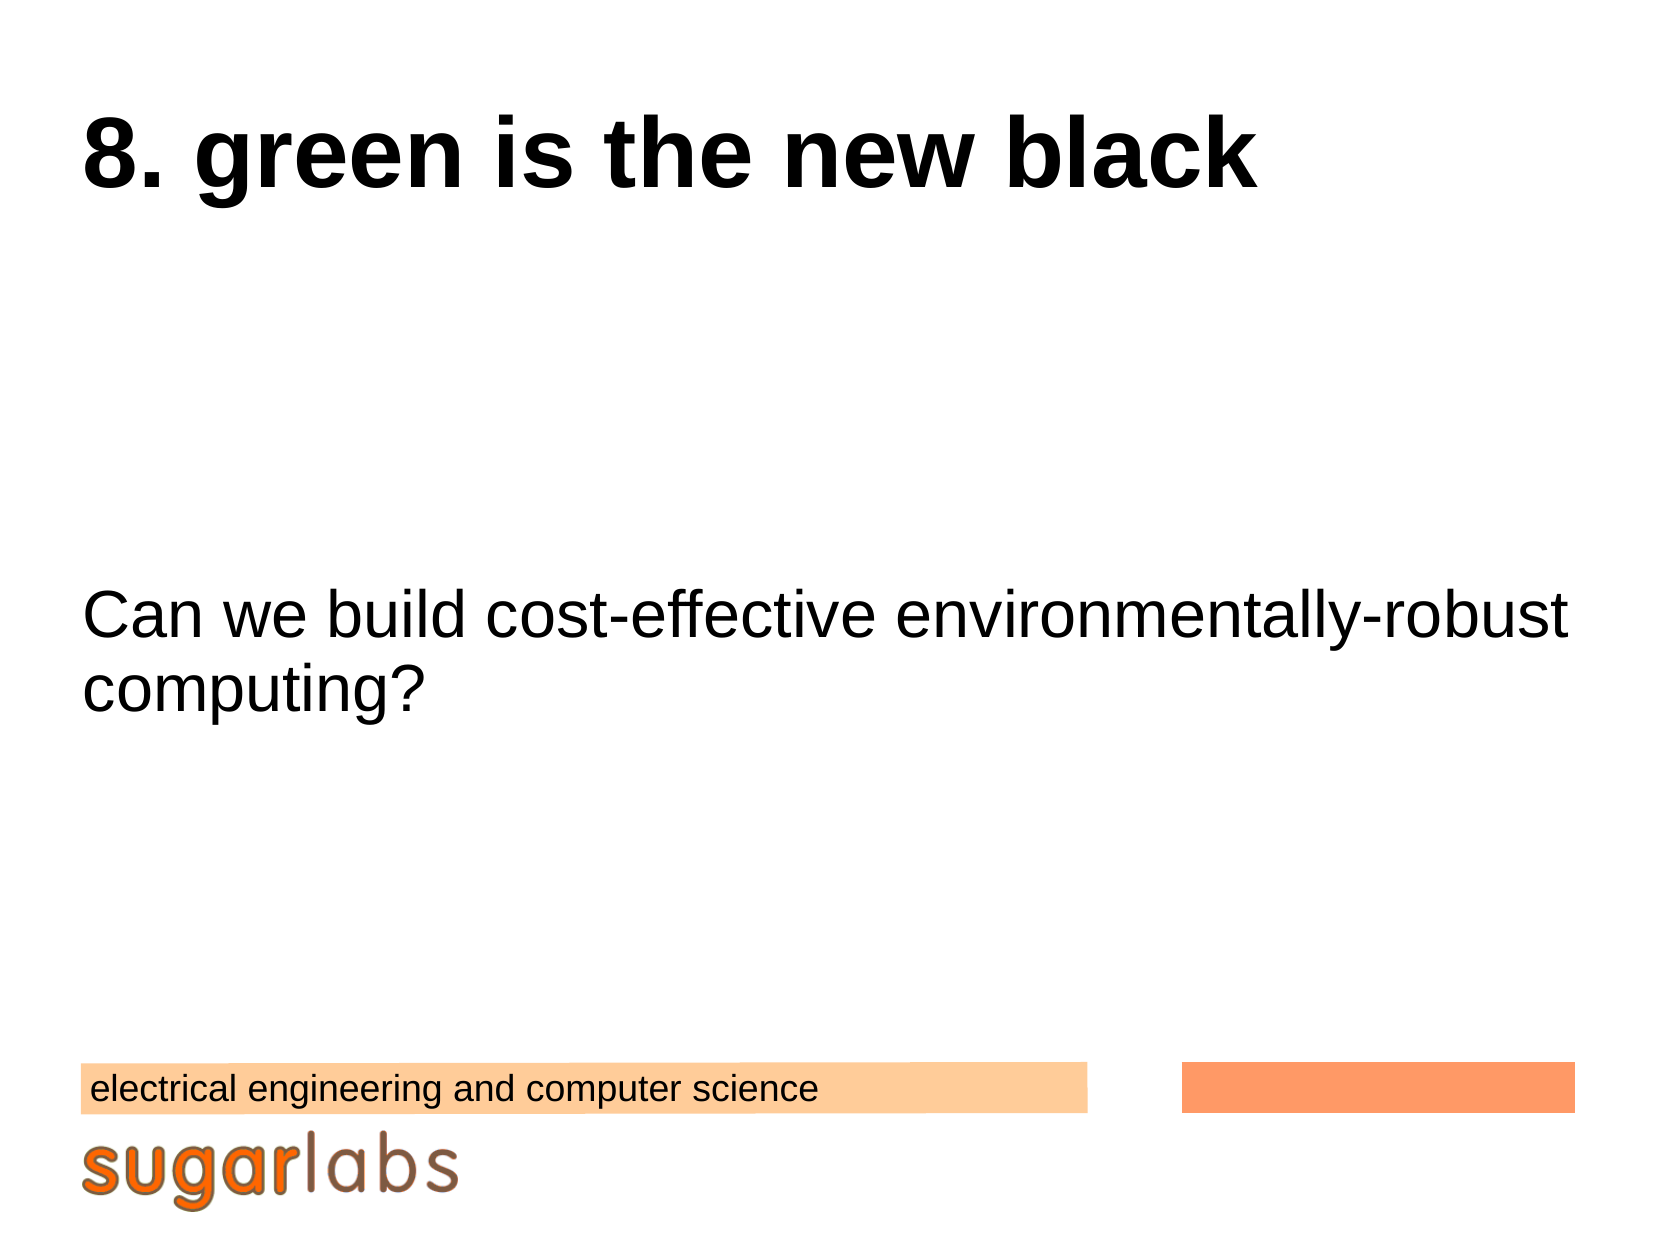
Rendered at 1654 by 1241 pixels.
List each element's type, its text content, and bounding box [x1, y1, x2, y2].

title 8. green is the new black [82, 49, 1571, 257]
picture [82, 1130, 458, 1212]
text_box electrical engineering and computer science [75, 1060, 938, 1122]
subtitle Can we build cost-effective environmentally-robust computing? [82, 290, 1571, 1013]
